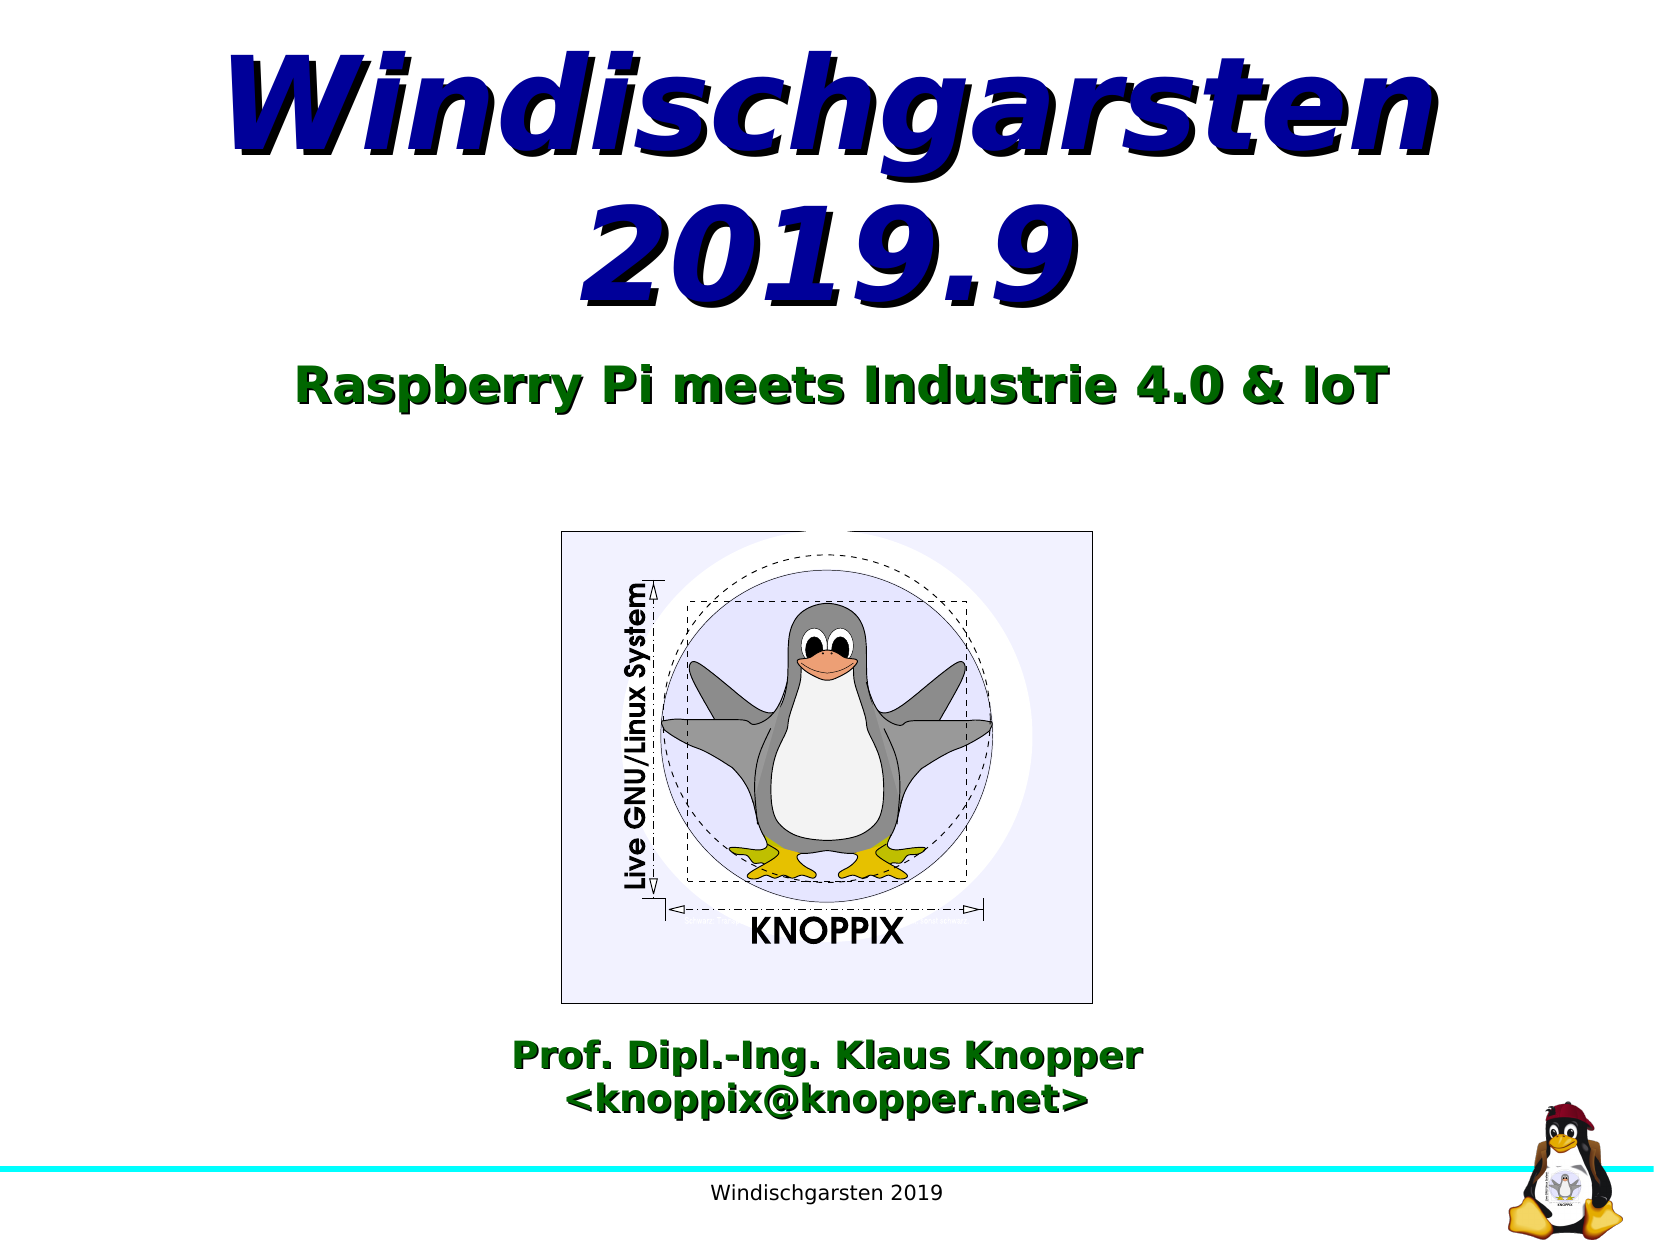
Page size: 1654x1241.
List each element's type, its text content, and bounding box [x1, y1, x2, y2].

title Windischgarsten 2019.9 [123, 29, 1536, 331]
text_box [561, 531, 1093, 1004]
text_box Prof. Dipl.-Ing. Klaus Knopper <knoppix@knopper.net> [265, 1033, 1388, 1121]
picture [620, 529, 1034, 945]
text_box Raspberry Pi meets Industrie 4.0 & IoT [206, 355, 1477, 415]
picture [1505, 1100, 1625, 1241]
